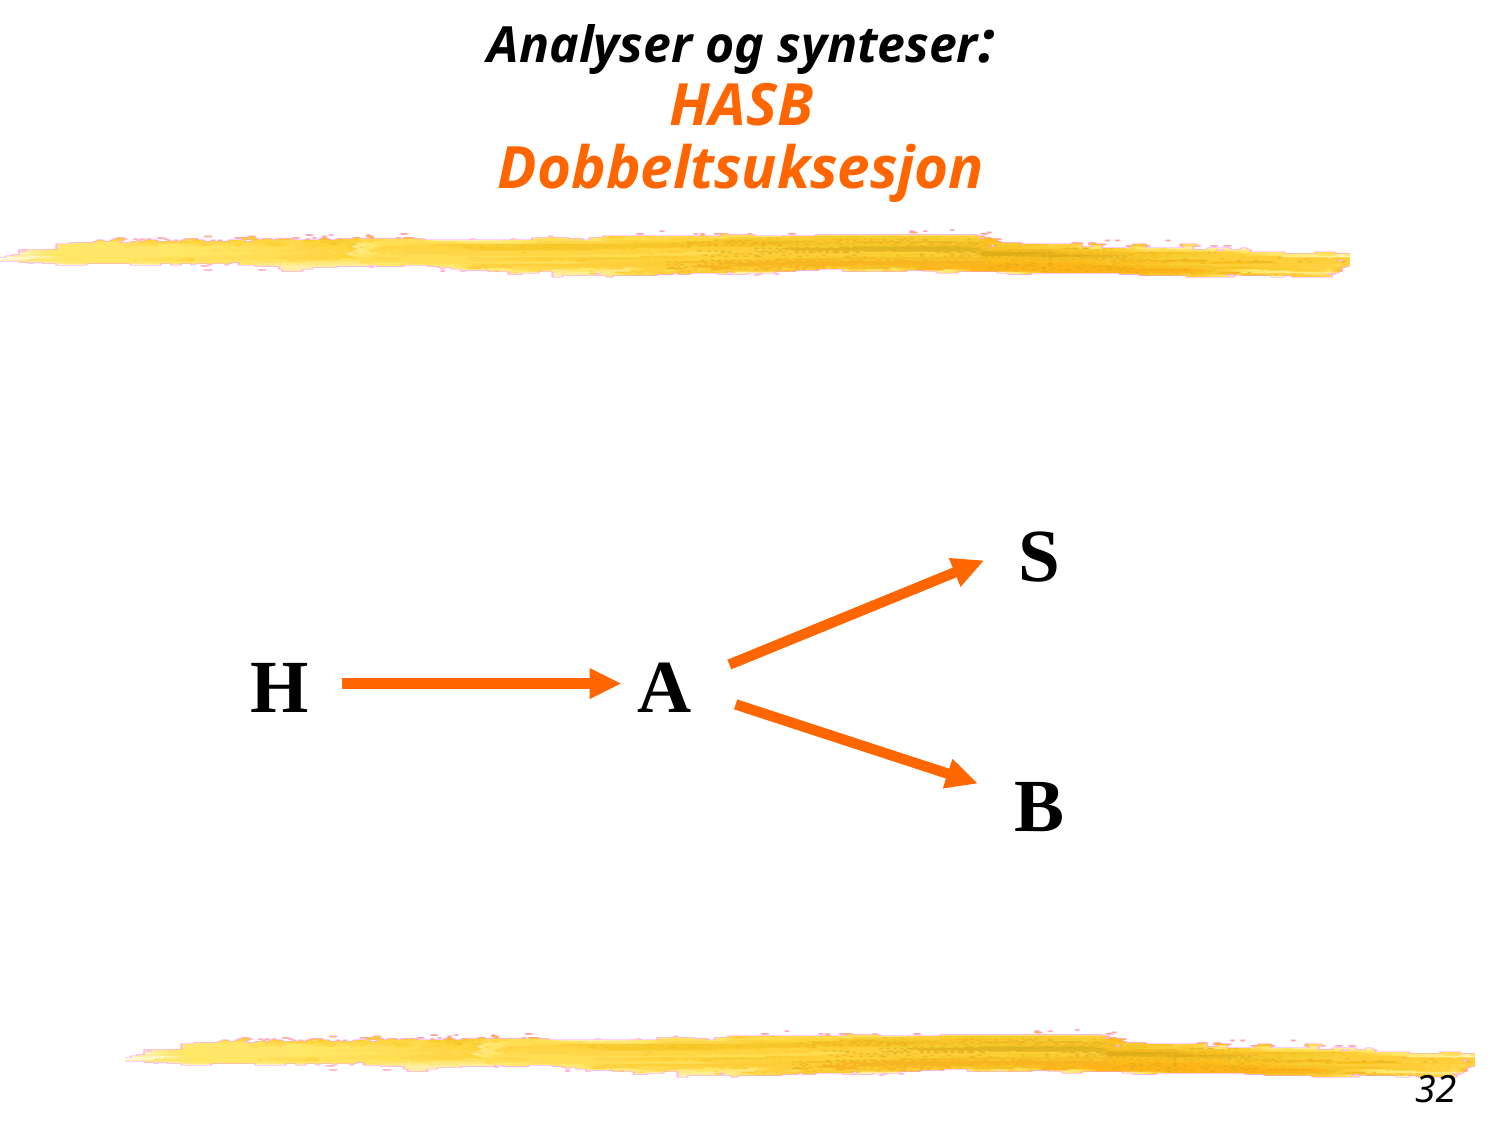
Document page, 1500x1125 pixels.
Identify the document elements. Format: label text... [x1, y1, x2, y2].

title Analyser og synteser: HASB Dobbeltsuksesjon [458, 0, 1024, 236]
list [207, 321, 1293, 997]
slide_number <number> [1400, 1050, 1500, 1125]
text_box A [622, 630, 707, 735]
picture [0, 224, 1350, 288]
text_box B [999, 748, 1080, 854]
picture [125, 1024, 1475, 1088]
text_box S [1003, 498, 1076, 604]
text_box H [235, 630, 324, 735]
